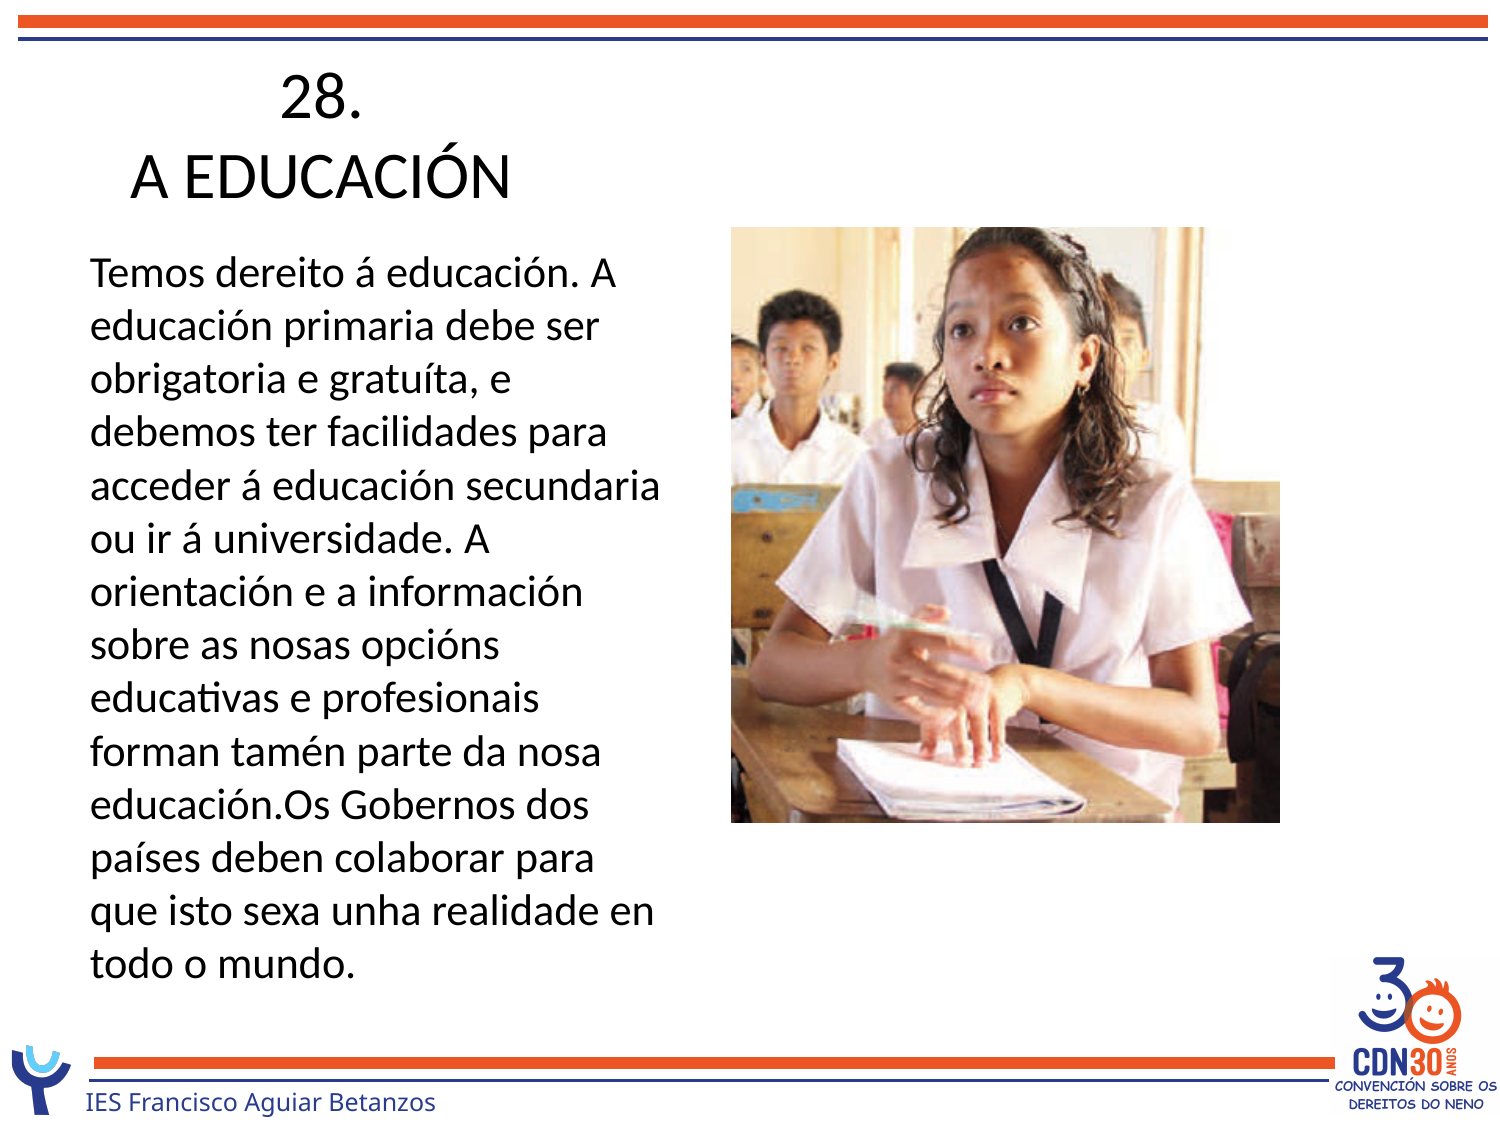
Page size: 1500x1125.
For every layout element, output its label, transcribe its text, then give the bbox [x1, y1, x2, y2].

picture [1330, 956, 1500, 1115]
title 28. A EDUCACIÓN [75, 44, 569, 235]
picture [731, 227, 1280, 823]
picture [11, 1045, 71, 1115]
list Temos dereito á educación. A educación primaria debe ser obrigatoria e gratuíta, e debemos ter facilidades para acceder á educación secundaria ou ir á universidade. A orientación e a información sobre as nosas opcións educativas e profesionais forman tamén parte da nosa educación.Os Gobernos dos países deben colaborar para que isto sexa unha realidade en todo o mundo. [75, 235, 681, 1005]
